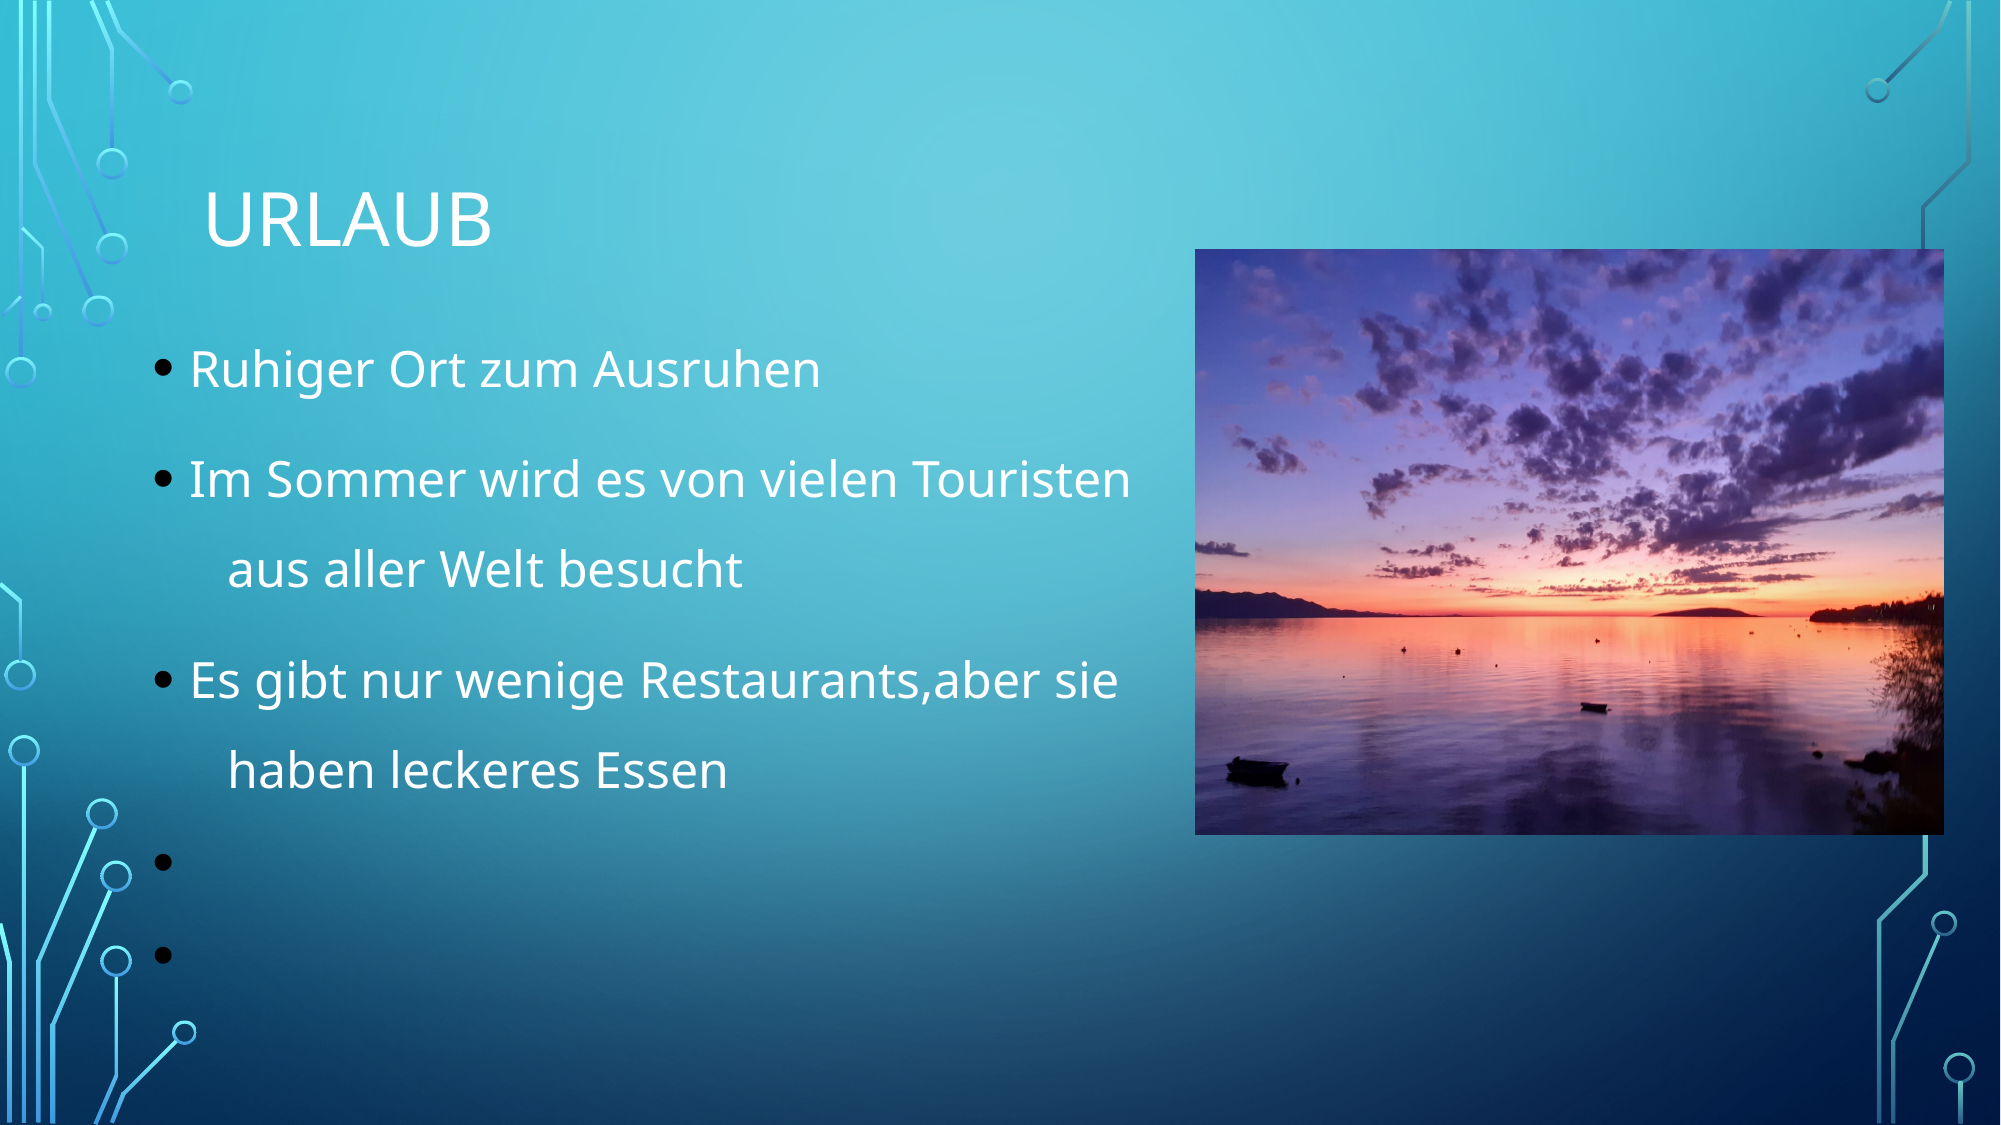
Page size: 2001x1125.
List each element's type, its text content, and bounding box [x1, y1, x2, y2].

list Ruhiger Ort zum Ausruhen Im Sommer wird es von vielen Touristen aus aller Welt besucht Es gibt nur wenige Restaurants,aber sie haben leckeres Essen [137, 299, 1196, 1014]
title Urlaub [187, 101, 1813, 299]
picture [1195, 249, 1944, 835]
